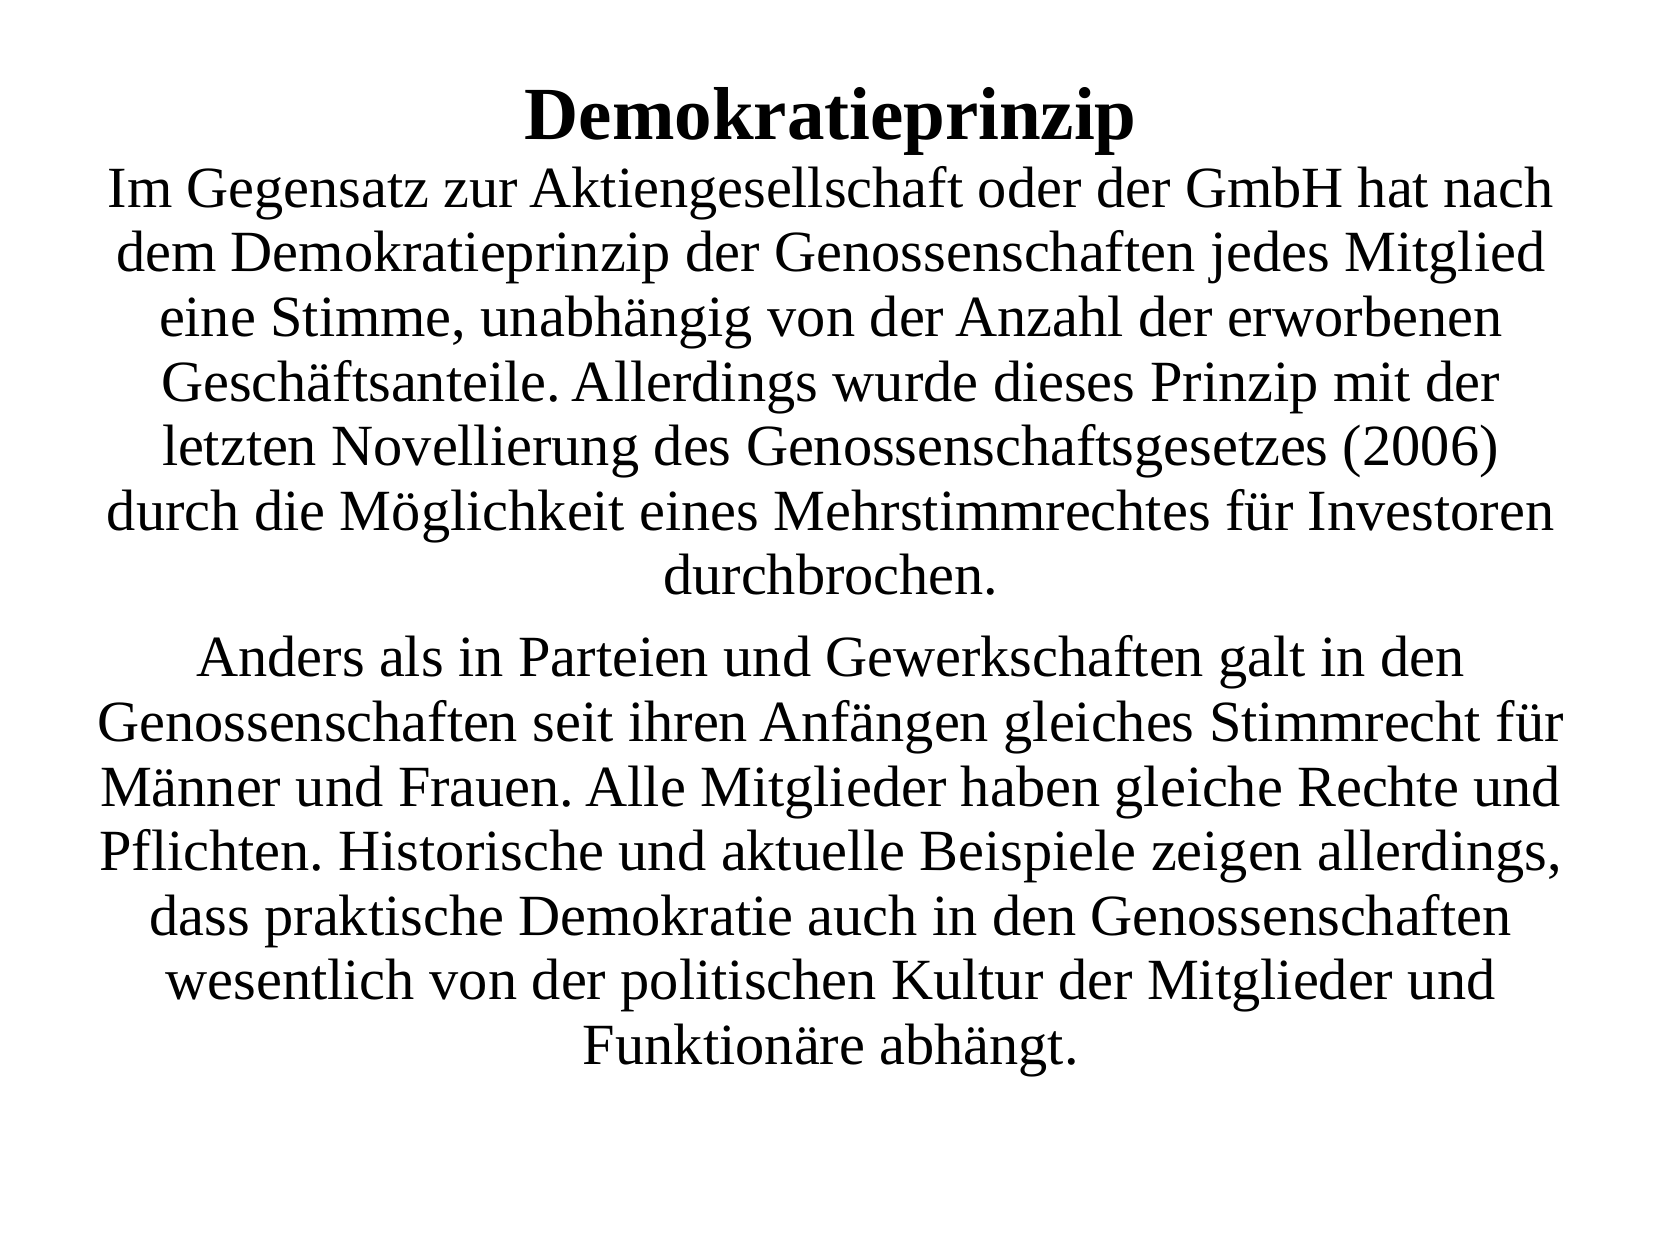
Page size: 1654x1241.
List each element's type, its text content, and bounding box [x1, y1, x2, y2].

text_box Demokratieprinzip Im Gegensatz zur Aktiengesellschaft oder der GmbH hat nach dem Demokratieprinzip der Genossenschaften jedes Mitglied eine Stimme, unabhängig von der Anzahl der erworbenen Geschäftsanteile. Allerdings wurde dieses Prinzip mit der letzten Novellierung des Genossenschaftsgesetzes (2006) durch die Möglichkeit eines Mehrstimmrechtes für Investoren durchbrochen. Anders als in Parteien und Gewerkschaften galt in den Genossenschaften seit ihren Anfängen gleiches Stimmrecht für Männer und Frauen. Alle Mitglieder haben gleiche Rechte und Pflichten. Historische und aktuelle Beispiele zeigen allerdings, dass praktische Demokratie auch in den Genossenschaften wesentlich von der politischen Kultur der Mitglieder und Funktionäre abhängt. [82, 64, 1589, 1085]
